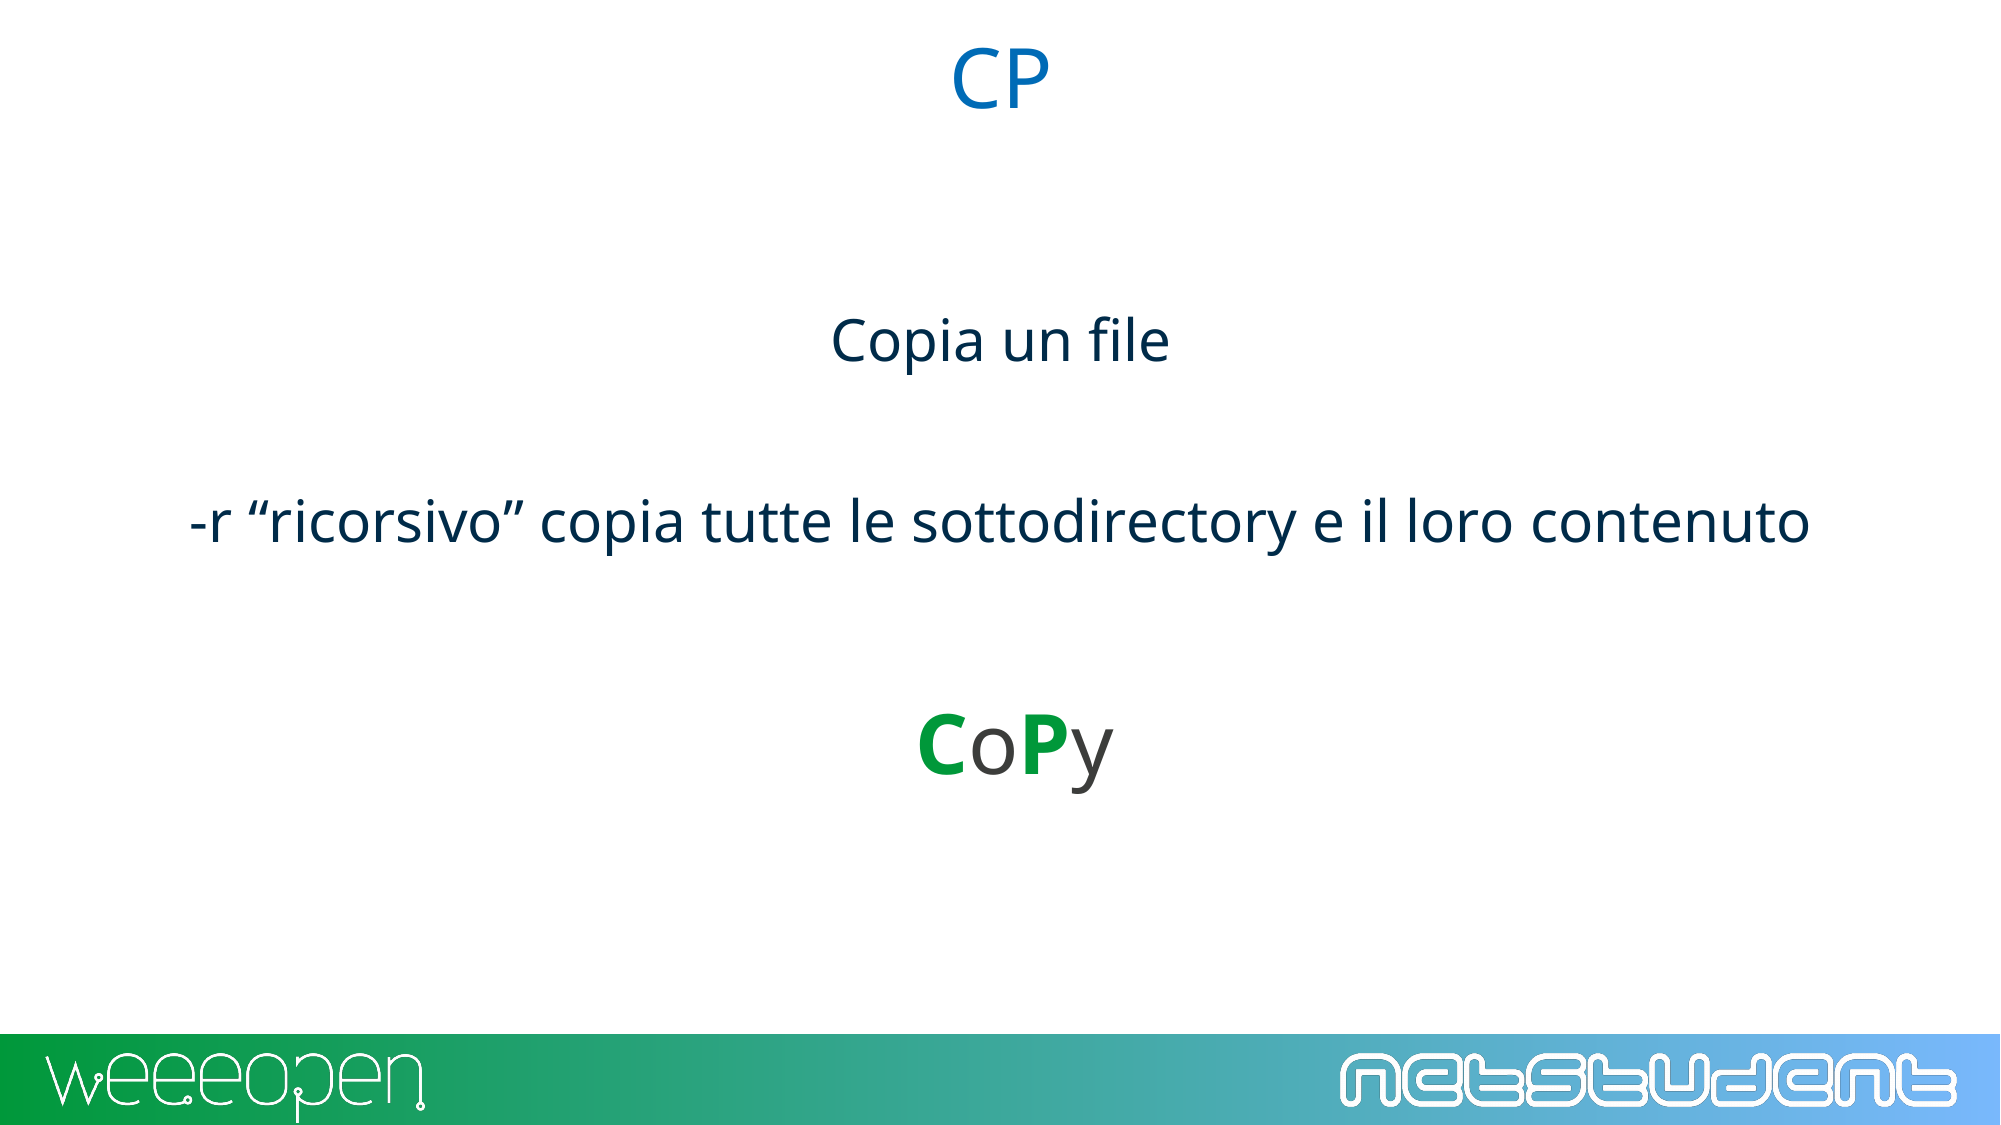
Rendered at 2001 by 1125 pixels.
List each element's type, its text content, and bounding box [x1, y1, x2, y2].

text_box CoPy [908, 684, 1122, 800]
list Copia un file -r “ricorsivo” copia tutte le sottodirectory e il loro contenuto [43, 295, 1959, 1010]
picture [45, 1053, 425, 1123]
title CP [43, 29, 1959, 247]
picture [1340, 1053, 1957, 1107]
